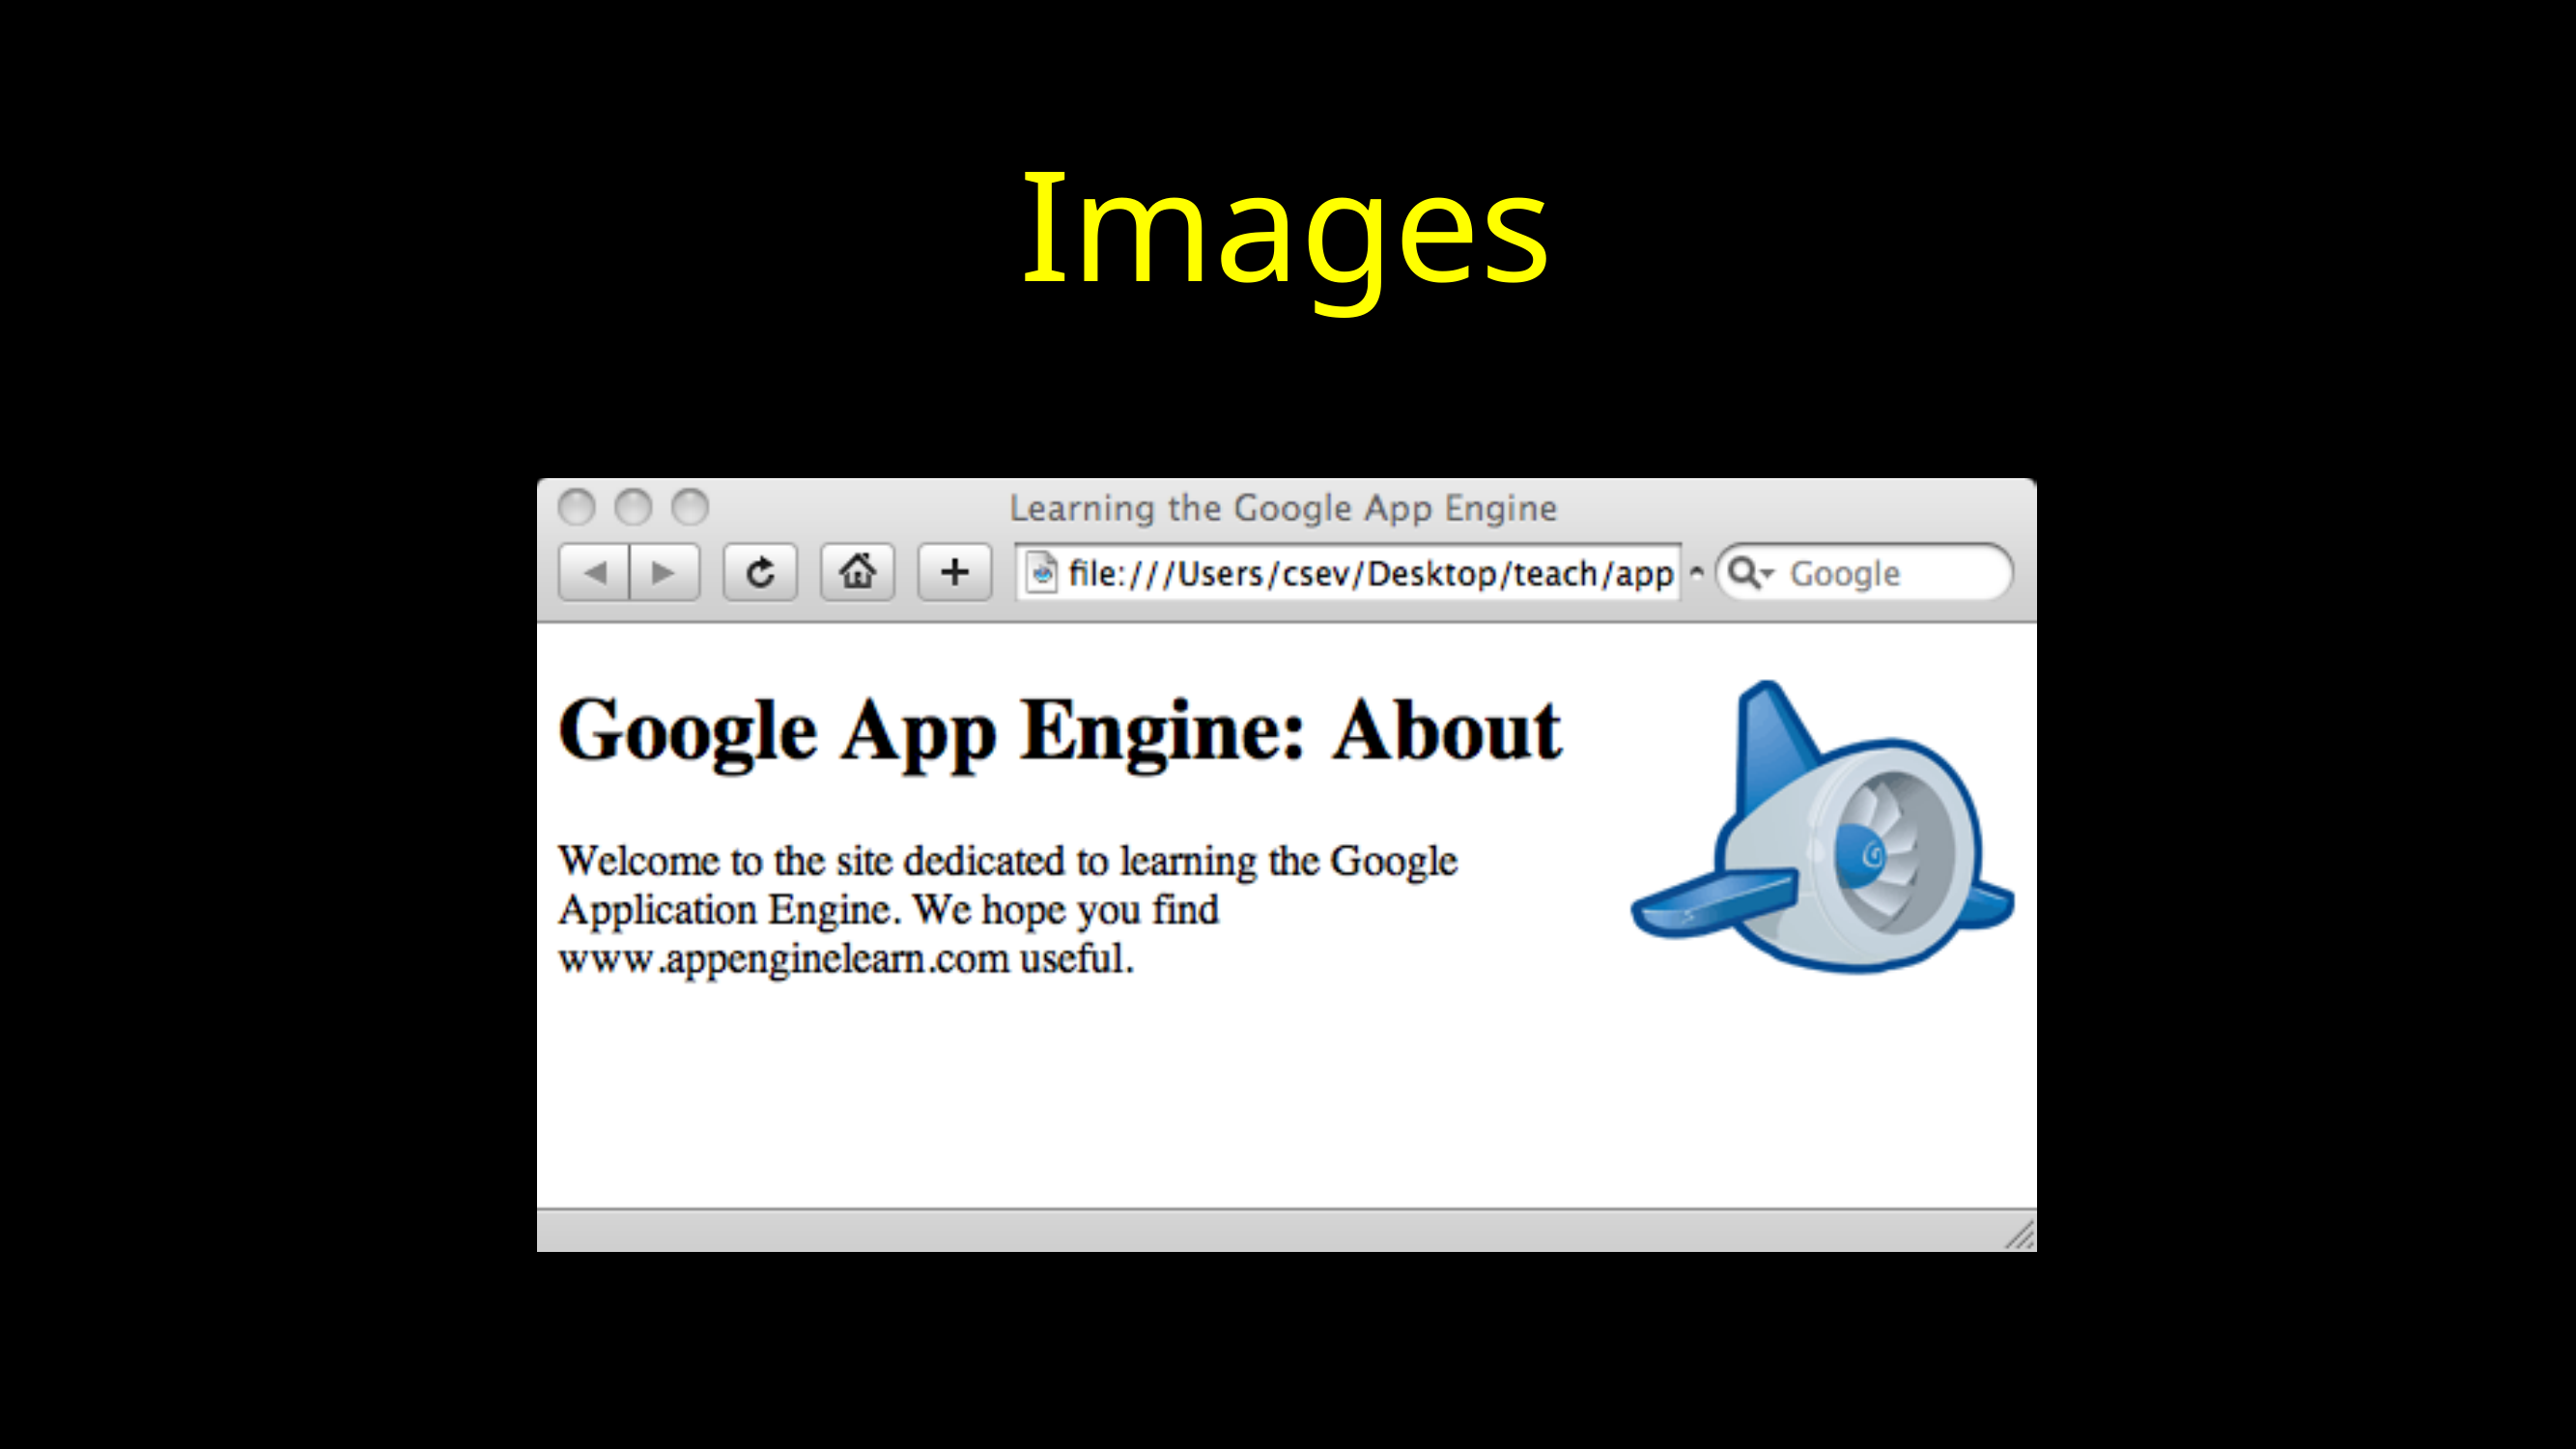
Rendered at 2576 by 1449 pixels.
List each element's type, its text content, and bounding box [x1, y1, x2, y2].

picture [537, 478, 2037, 1252]
title Images [183, 38, 2392, 403]
